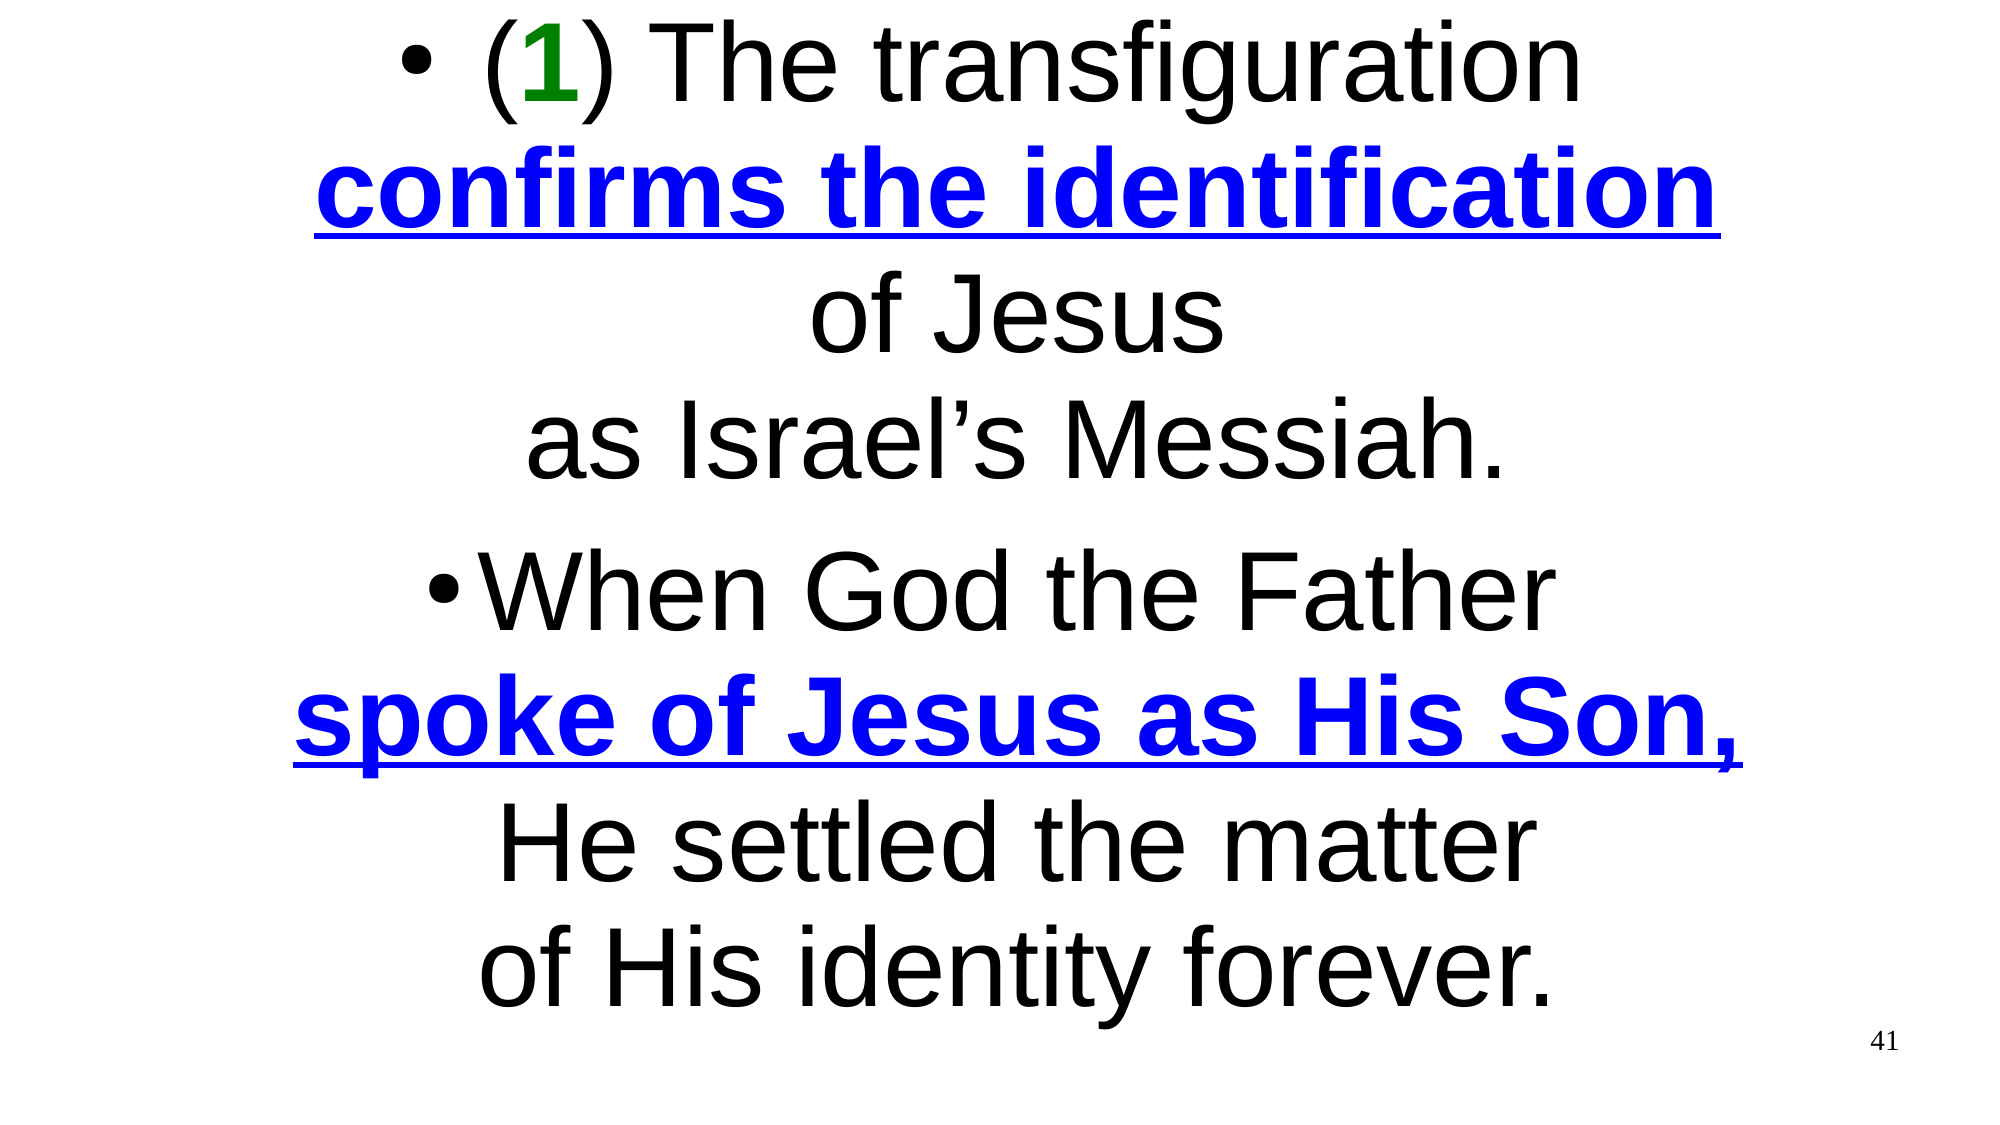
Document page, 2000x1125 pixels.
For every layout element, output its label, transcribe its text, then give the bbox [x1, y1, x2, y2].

list (1) The transfiguration confirms the identification of Jesus as Israel’s Messiah. When God the Father spoke of Jesus as His Son, He settled the matter of His identity forever. [0, 0, 1996, 1123]
